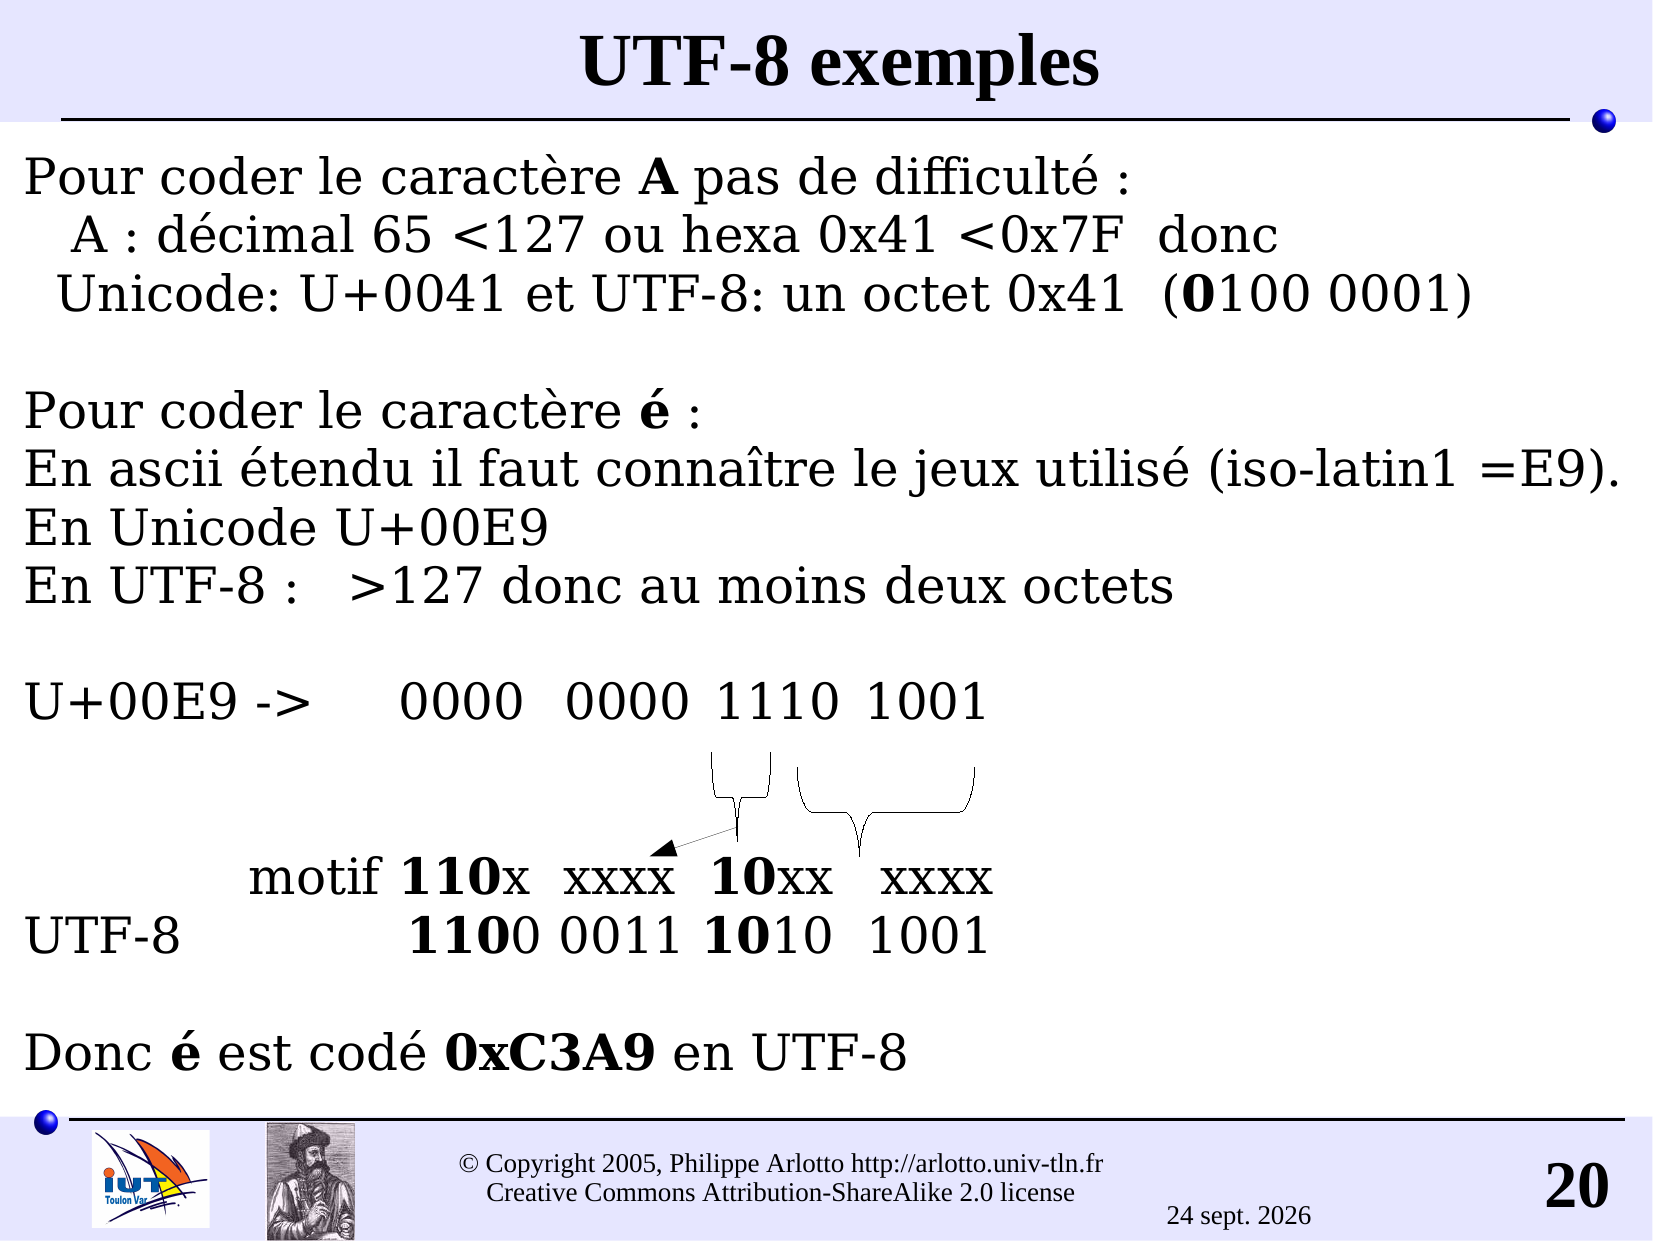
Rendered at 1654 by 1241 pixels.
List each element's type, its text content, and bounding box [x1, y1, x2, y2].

text_box Pour coder le caractère A pas de difficulté : A : décimal 65 <127 ou hexa 0x41 <0x7F donc Unicode: U+0041 et UTF-8: un octet 0x41 (0100 0001) Pour coder le caractère é : En ascii étendu il faut connaître le jeux utilisé (iso-latin1 =E9). En Unicode U+00E9 En UTF-8 : >127 donc au moins deux octets U+00E9 -> 0000 0000 1110 1001 motif 110x xxxx 10xx xxxx UTF-8 1100 0011 1010 1001 Donc é est codé 0xC3A9 en UTF-8 [23, 147, 1625, 1083]
picture [265, 1122, 355, 1241]
title UTF-8 exemples [95, 11, 1585, 110]
